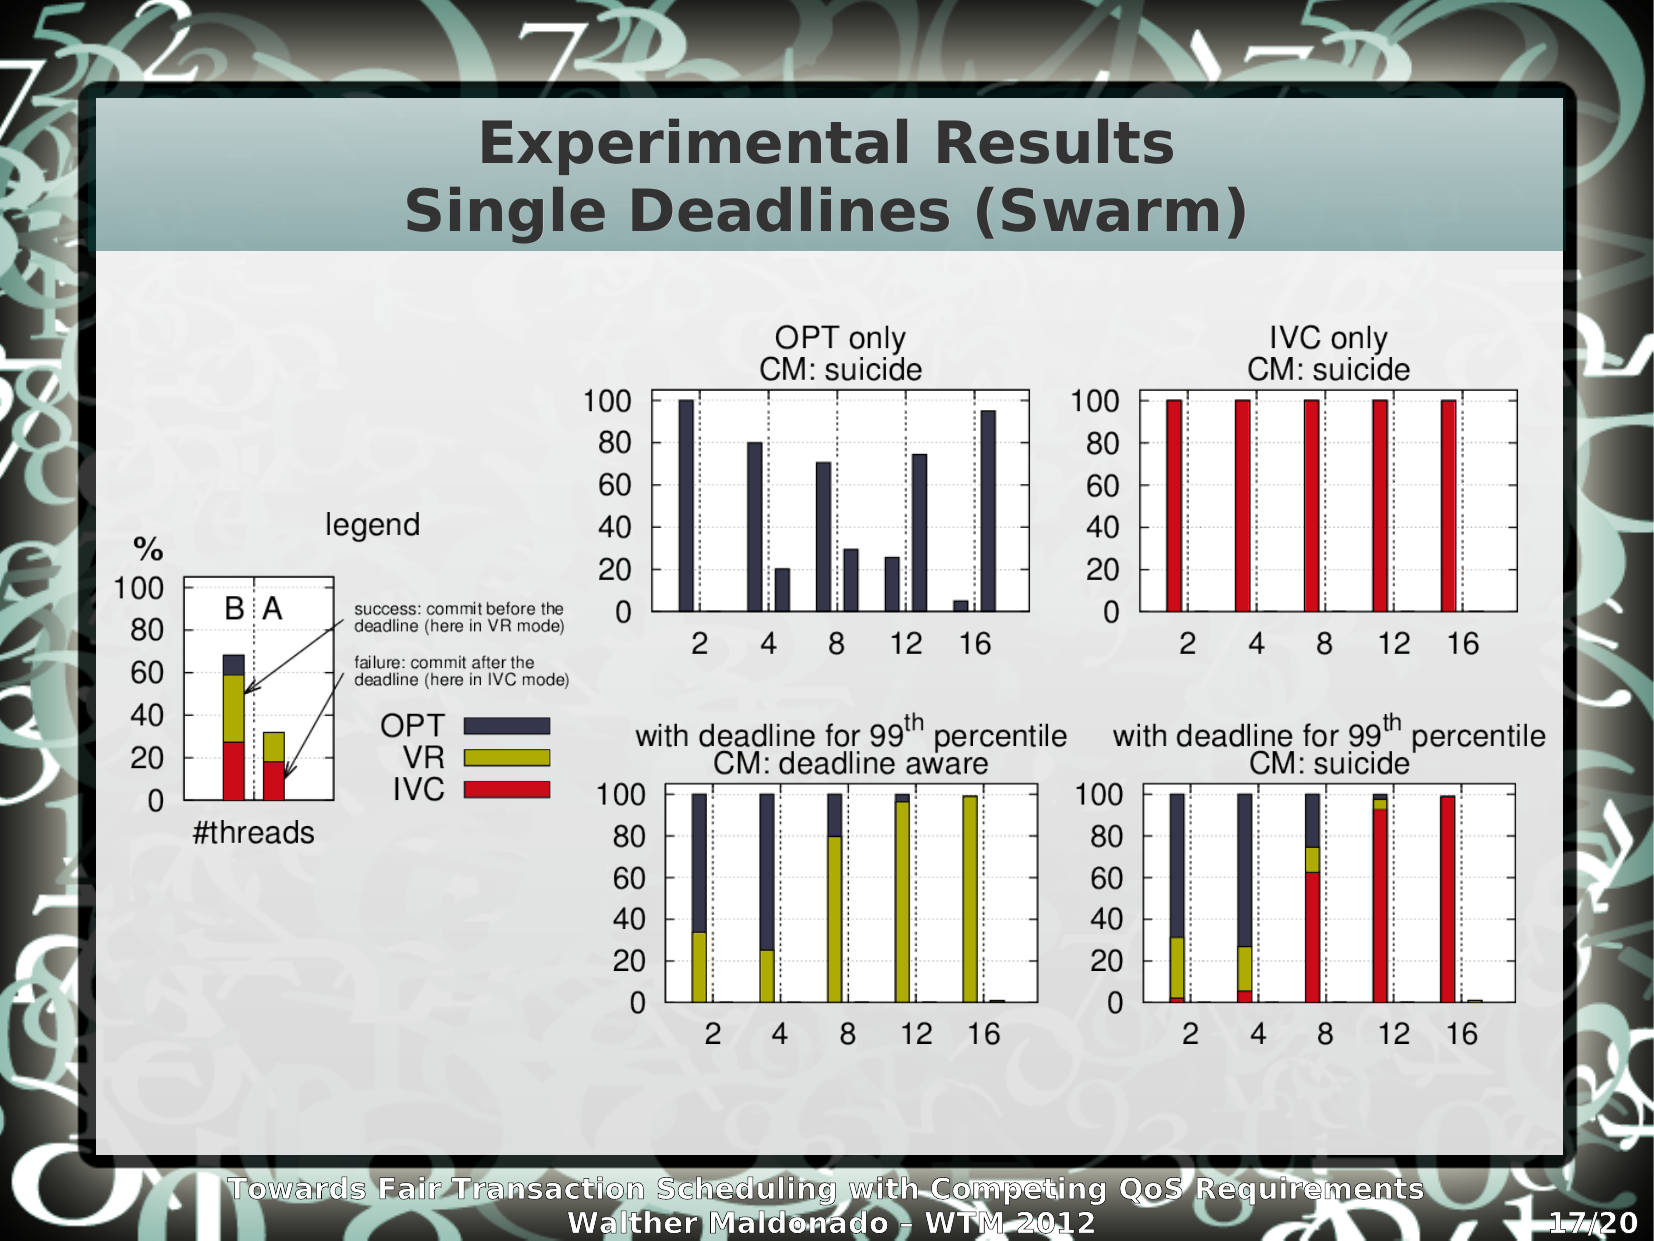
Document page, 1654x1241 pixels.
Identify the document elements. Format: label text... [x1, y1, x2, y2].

picture [0, 0, 1654, 1241]
title Experimental Results Single Deadlines (Swarm) [103, 103, 1551, 251]
